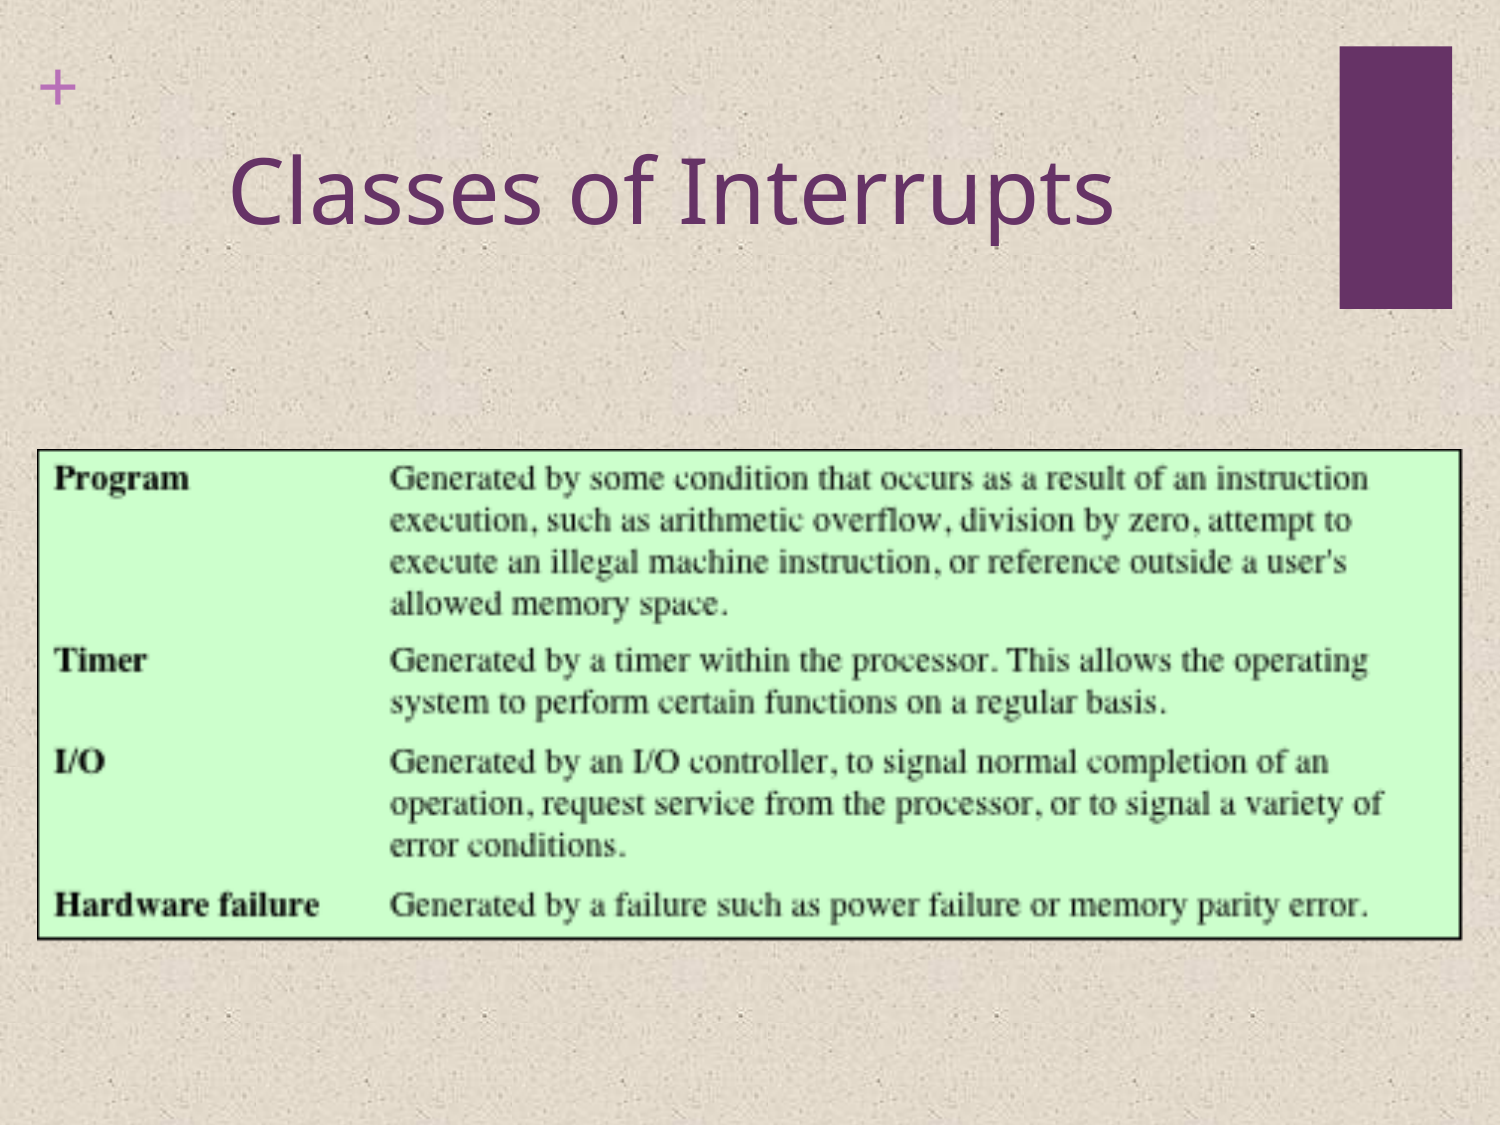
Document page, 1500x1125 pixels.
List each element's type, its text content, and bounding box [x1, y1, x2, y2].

picture [0, 0, 1500, 1125]
title Classes of Interrupts [212, 125, 1452, 309]
